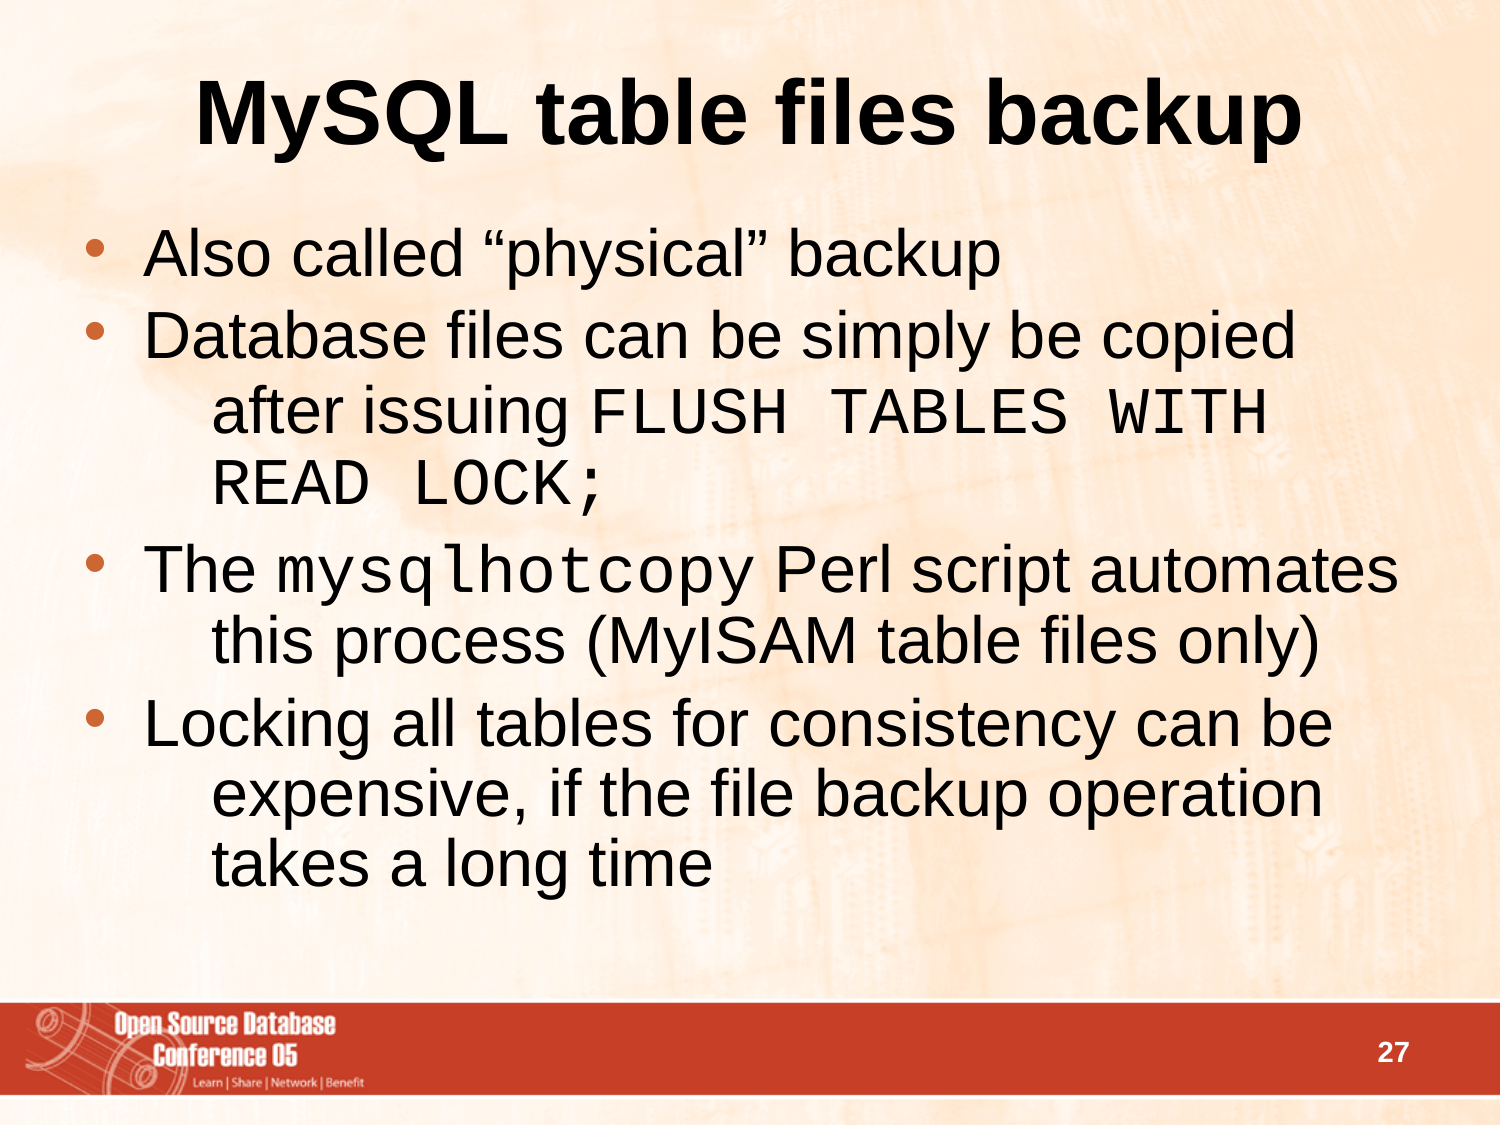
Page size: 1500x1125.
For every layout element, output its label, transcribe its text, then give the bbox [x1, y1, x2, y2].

list Also called “physical” backup Database files can be simply be copied after issuing FLUSH TABLES WITH READ LOCK; The mysqlhotcopy Perl script automates this process (MyISAM table files only) Locking all tables for consistency can be expensive, if the file backup operation takes a long time [75, 220, 1426, 977]
picture [0, 0, 1500, 1125]
title MySQL table files backup [75, 18, 1426, 207]
